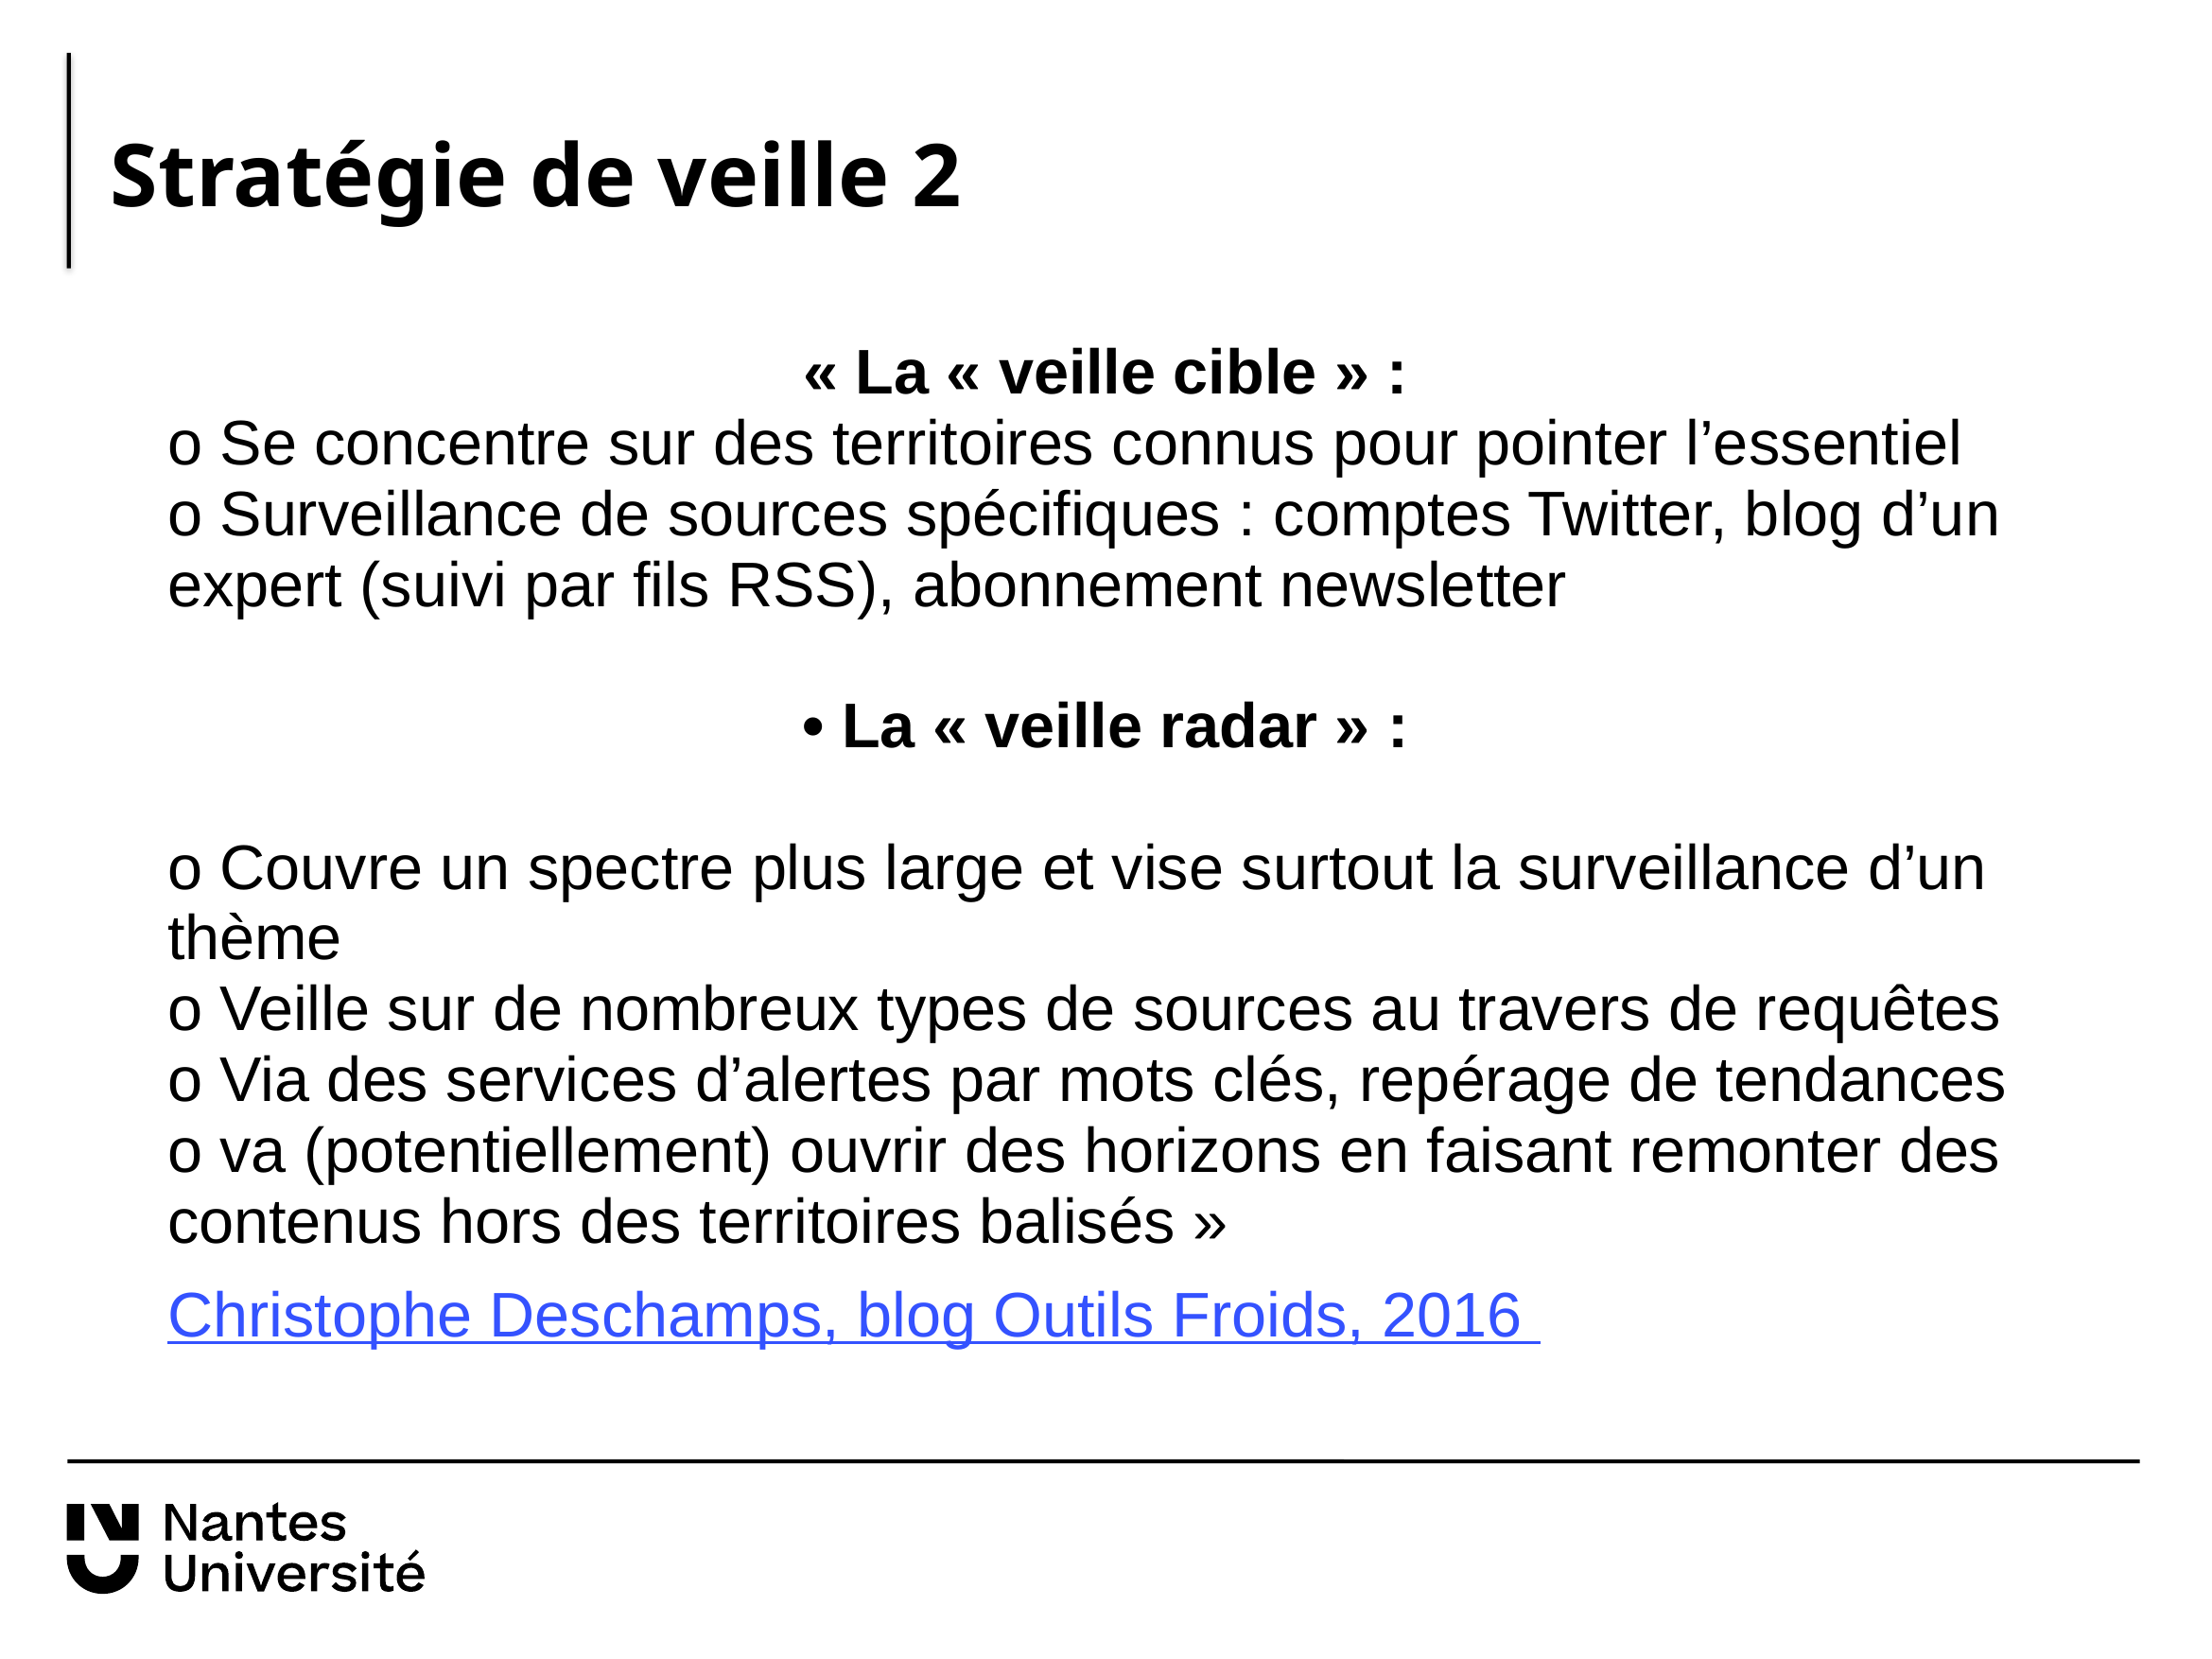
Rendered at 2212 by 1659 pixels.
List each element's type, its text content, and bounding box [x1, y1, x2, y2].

title Stratégie de veille 2 [110, 65, 2067, 280]
subtitle « La « veille cible » : o Se concentre sur des territoires connus pour pointer l’essentiel o Surveillance de sources spécifiques : comptes Twitter, blog d’un expert (suivi par fils RSS), abonnement newsletter • La « veille radar » : o Couvre un spectre plus large et vise surtout la surveillance d’un thème o Veille sur de nombreux types de sources au travers de requêtes o Via des services d’alertes par mots clés, repérage de tendances o va (potentiellement) ouvrir des horizons en faisant remonter des contenus hors des territoires balisés » Christophe Deschamps, blog Outils Froids, 2016 [156, 291, 2056, 1397]
